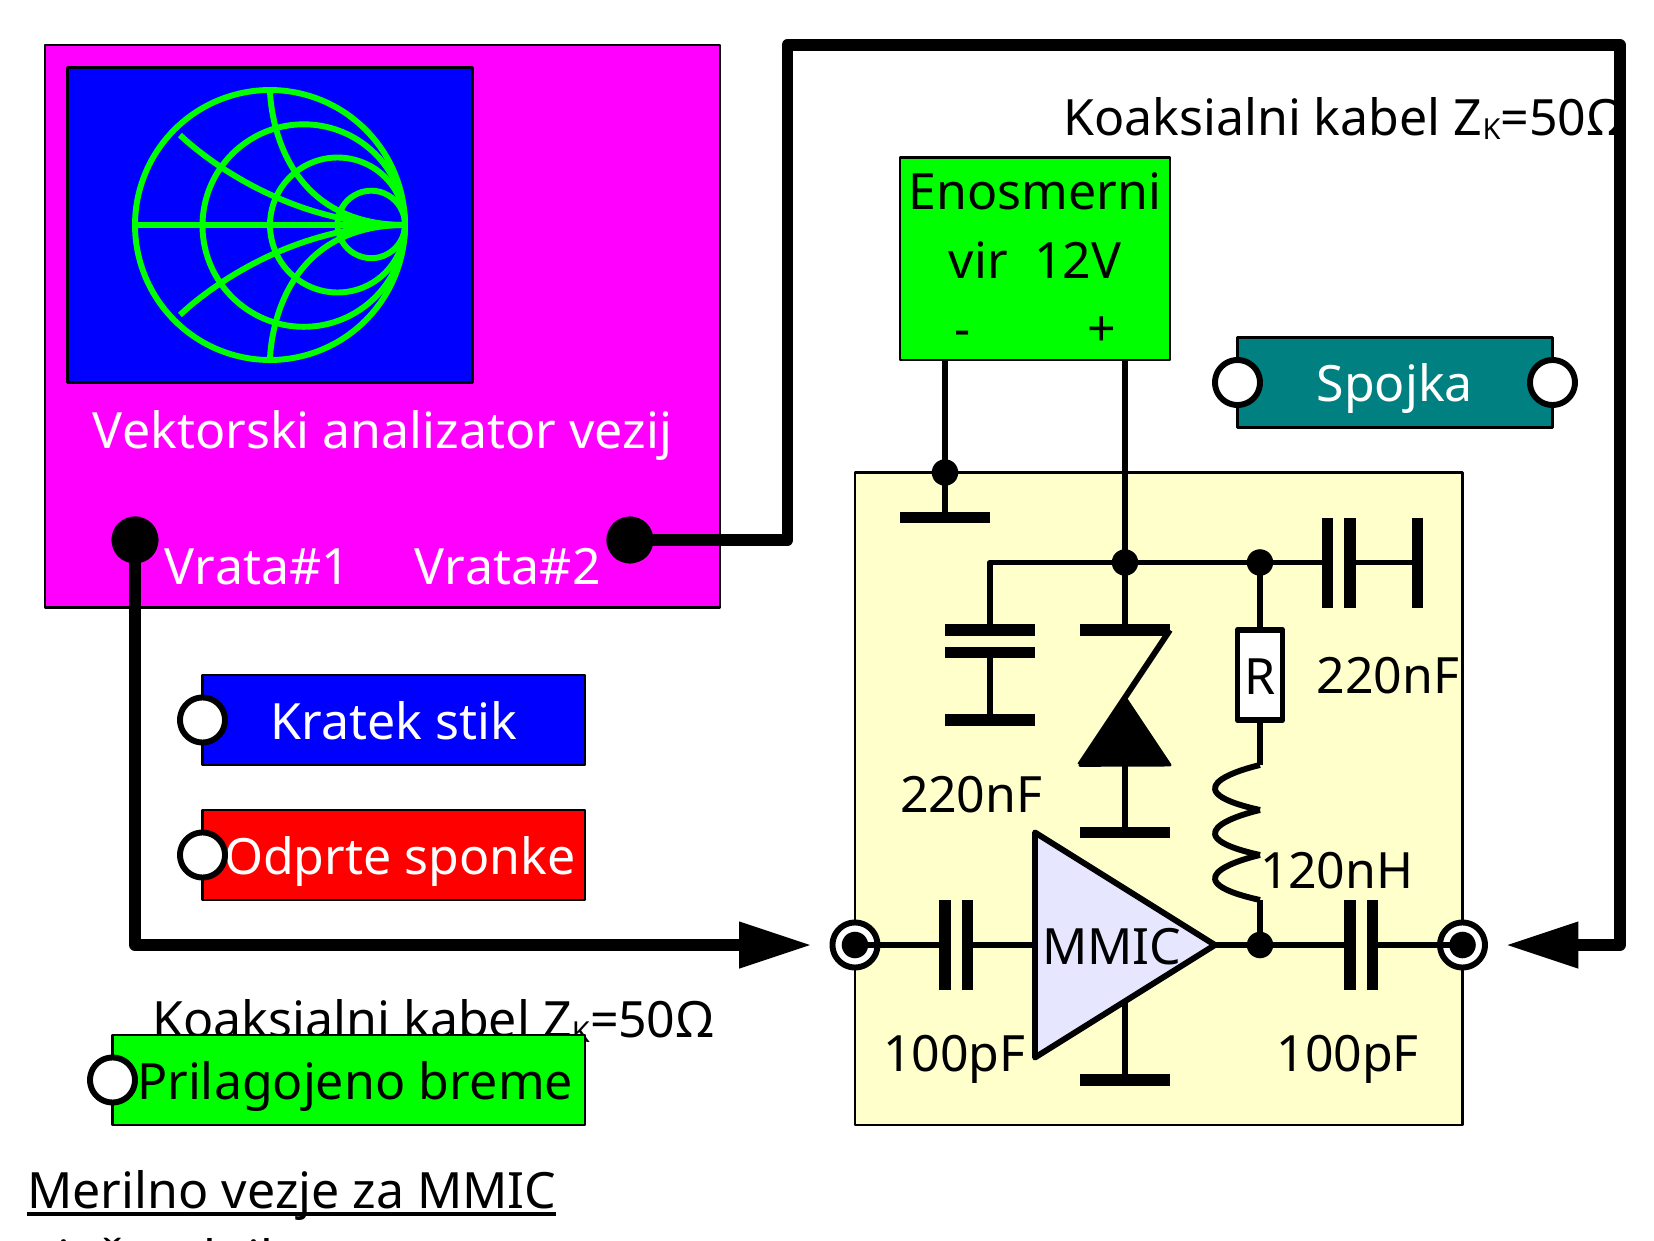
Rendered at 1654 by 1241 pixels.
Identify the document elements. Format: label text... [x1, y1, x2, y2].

text_box [947, 1045, 962, 1068]
text_box [832, 472, 1486, 1126]
text_box [1356, 565, 1412, 605]
text_box [90, 1057, 136, 1103]
text_box [1323, 861, 1338, 885]
text_box Spojka [1237, 337, 1553, 428]
text_box Enosmerni vir 12V - + [900, 157, 1171, 361]
text_box [1215, 360, 1261, 406]
text_box [180, 697, 226, 743]
text_box [180, 832, 226, 878]
text_box 100pF [883, 984, 1033, 1045]
text_box MMIC [1035, 832, 1216, 1058]
text_box [918, 1045, 933, 1068]
text_box [1385, 861, 1404, 867]
text_box [977, 1047, 991, 1068]
text_box [1219, 814, 1260, 851]
text_box 220nF [1316, 605, 1475, 666]
text_box [1128, 472, 1463, 605]
text_box Koaksialni kabel ZK=50Ω [152, 951, 716, 1028]
text_box [1340, 1045, 1355, 1068]
text_box Kratek stik [202, 675, 586, 766]
text_box Prilagojeno breme [112, 1035, 586, 1126]
text_box Merilno vezje za MMIC ojačevalnik [27, 1154, 788, 1216]
text_box [1371, 1047, 1385, 1068]
text_box [1380, 666, 1395, 690]
text_box Koaksialni kabel ZK=50Ω [1063, 47, 1626, 125]
text_box [1530, 360, 1576, 406]
text_box [1312, 1045, 1327, 1068]
text_box Odprte sponke [202, 810, 586, 901]
text_box 120nH [1260, 800, 1418, 861]
text_box 220nF [900, 724, 1058, 793]
text_box R [1237, 630, 1283, 721]
text_box [67, 67, 473, 383]
text_box 100pF [1276, 984, 1435, 1045]
text_box Vektorski analizator vezij Vrata#1 Vrata#2 [45, 45, 721, 608]
